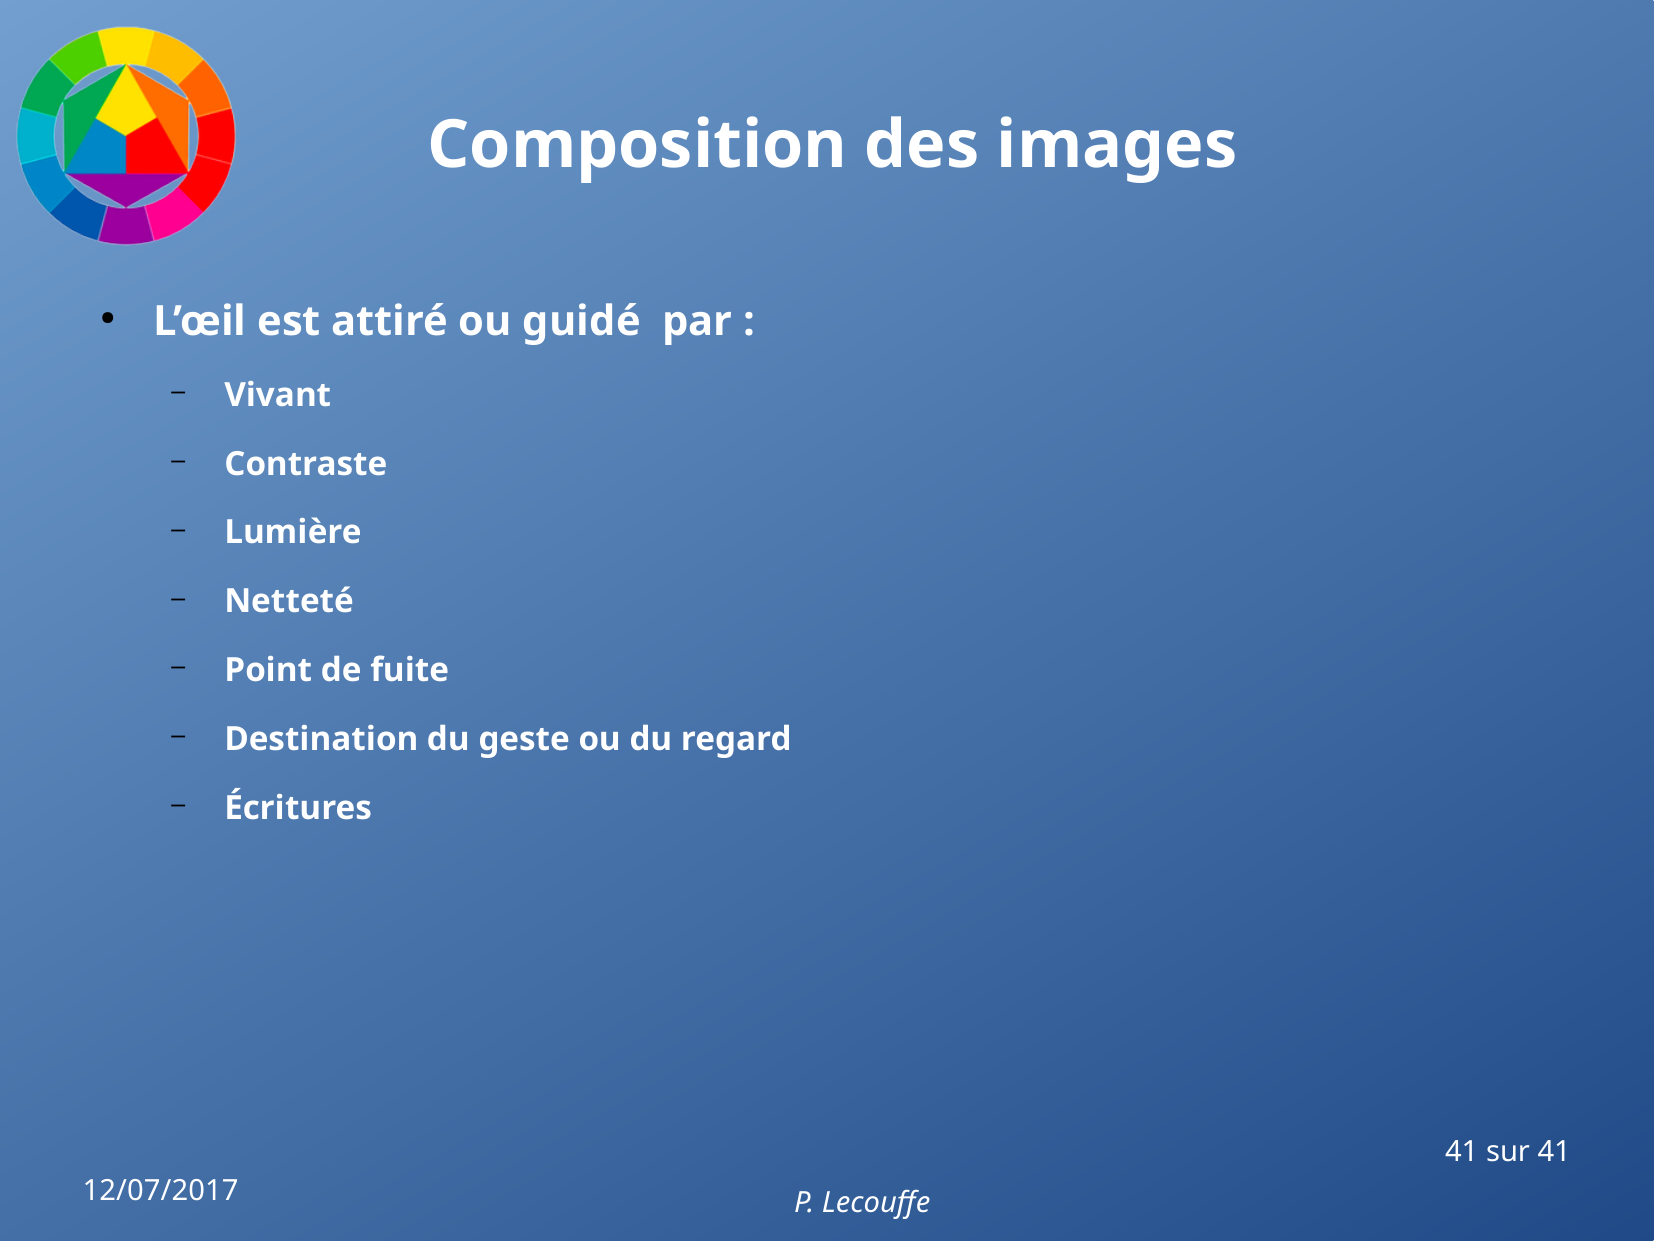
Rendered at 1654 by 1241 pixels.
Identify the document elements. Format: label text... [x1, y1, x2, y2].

title Composition des images [236, 58, 1430, 225]
picture [6, 22, 249, 252]
list L’œil est attiré ou guidé par : Vivant Contraste Lumière Netteté Point de fuite Destination du geste ou du regard Écritures [82, 290, 1571, 1058]
